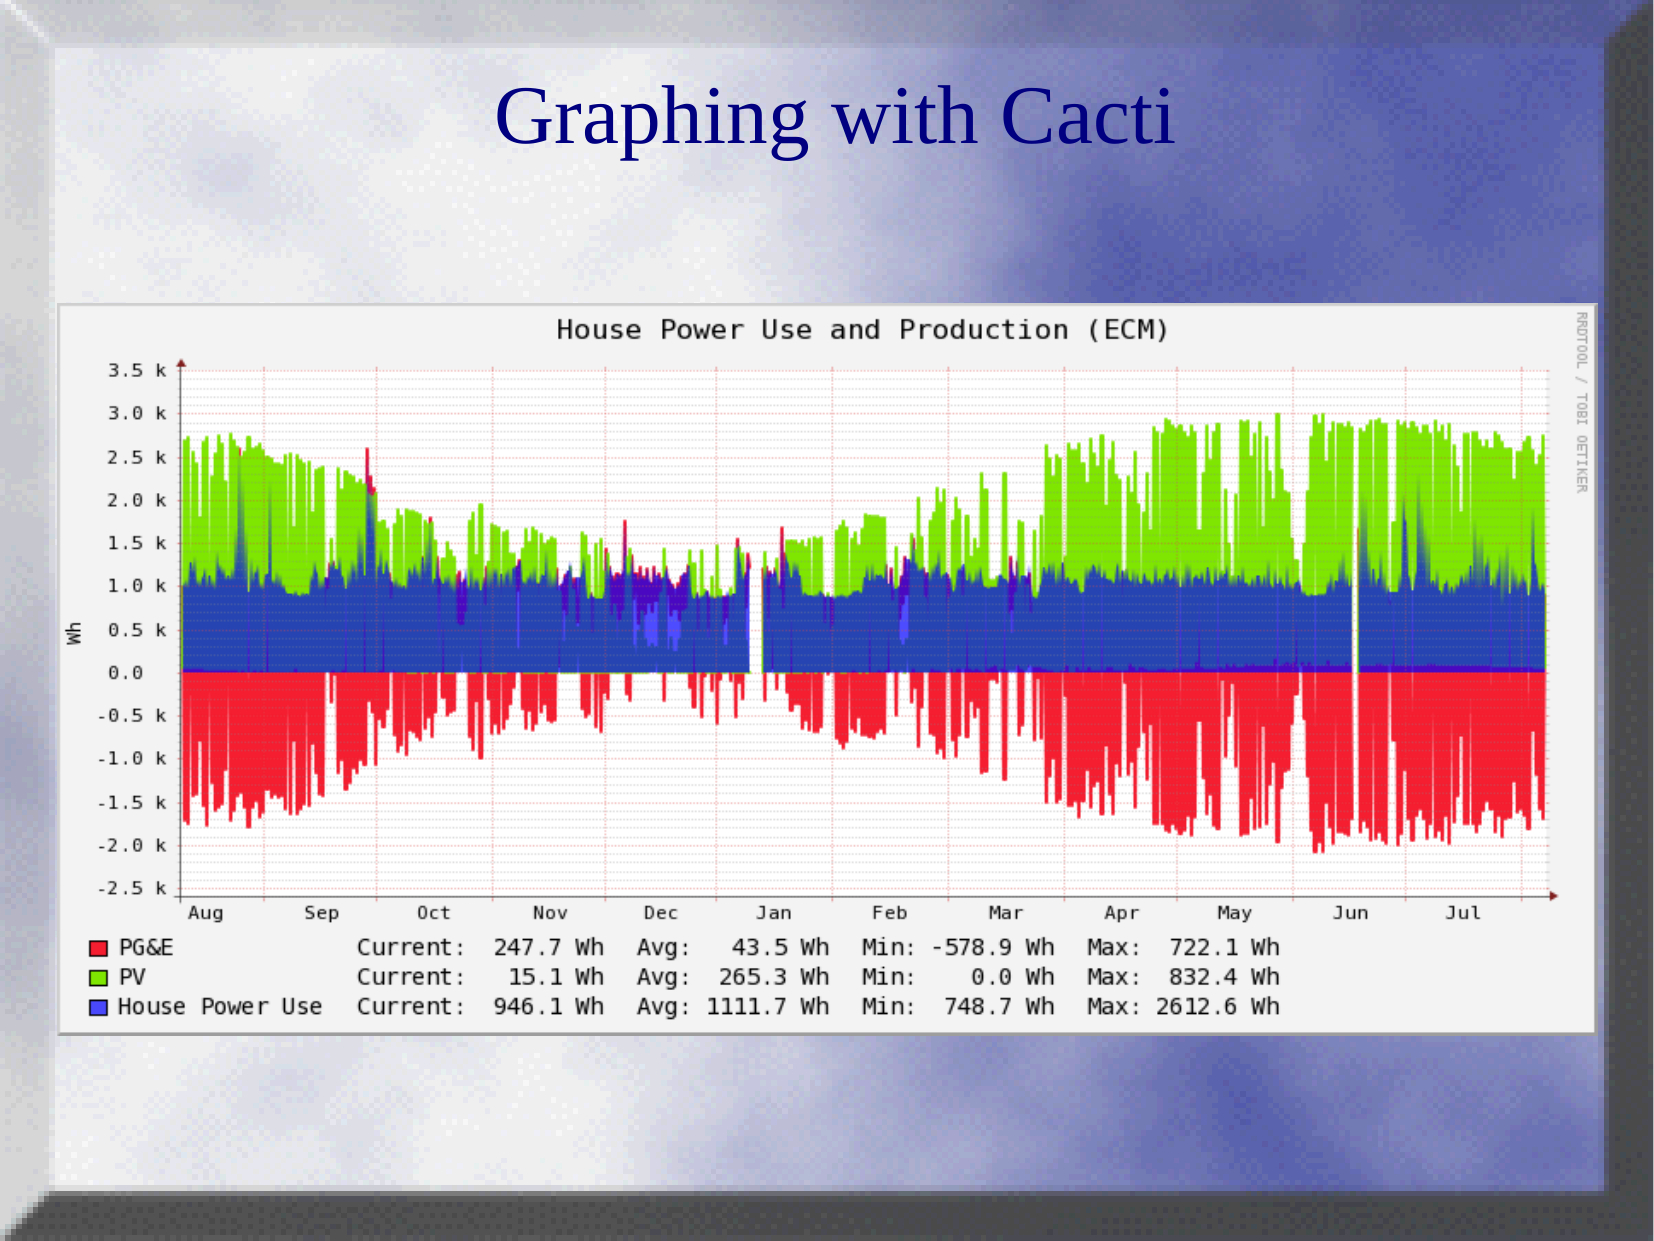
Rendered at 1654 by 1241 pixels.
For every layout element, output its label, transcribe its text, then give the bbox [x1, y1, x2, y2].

picture [0, 0, 1654, 1241]
title Graphing with Cacti [120, 67, 1552, 165]
